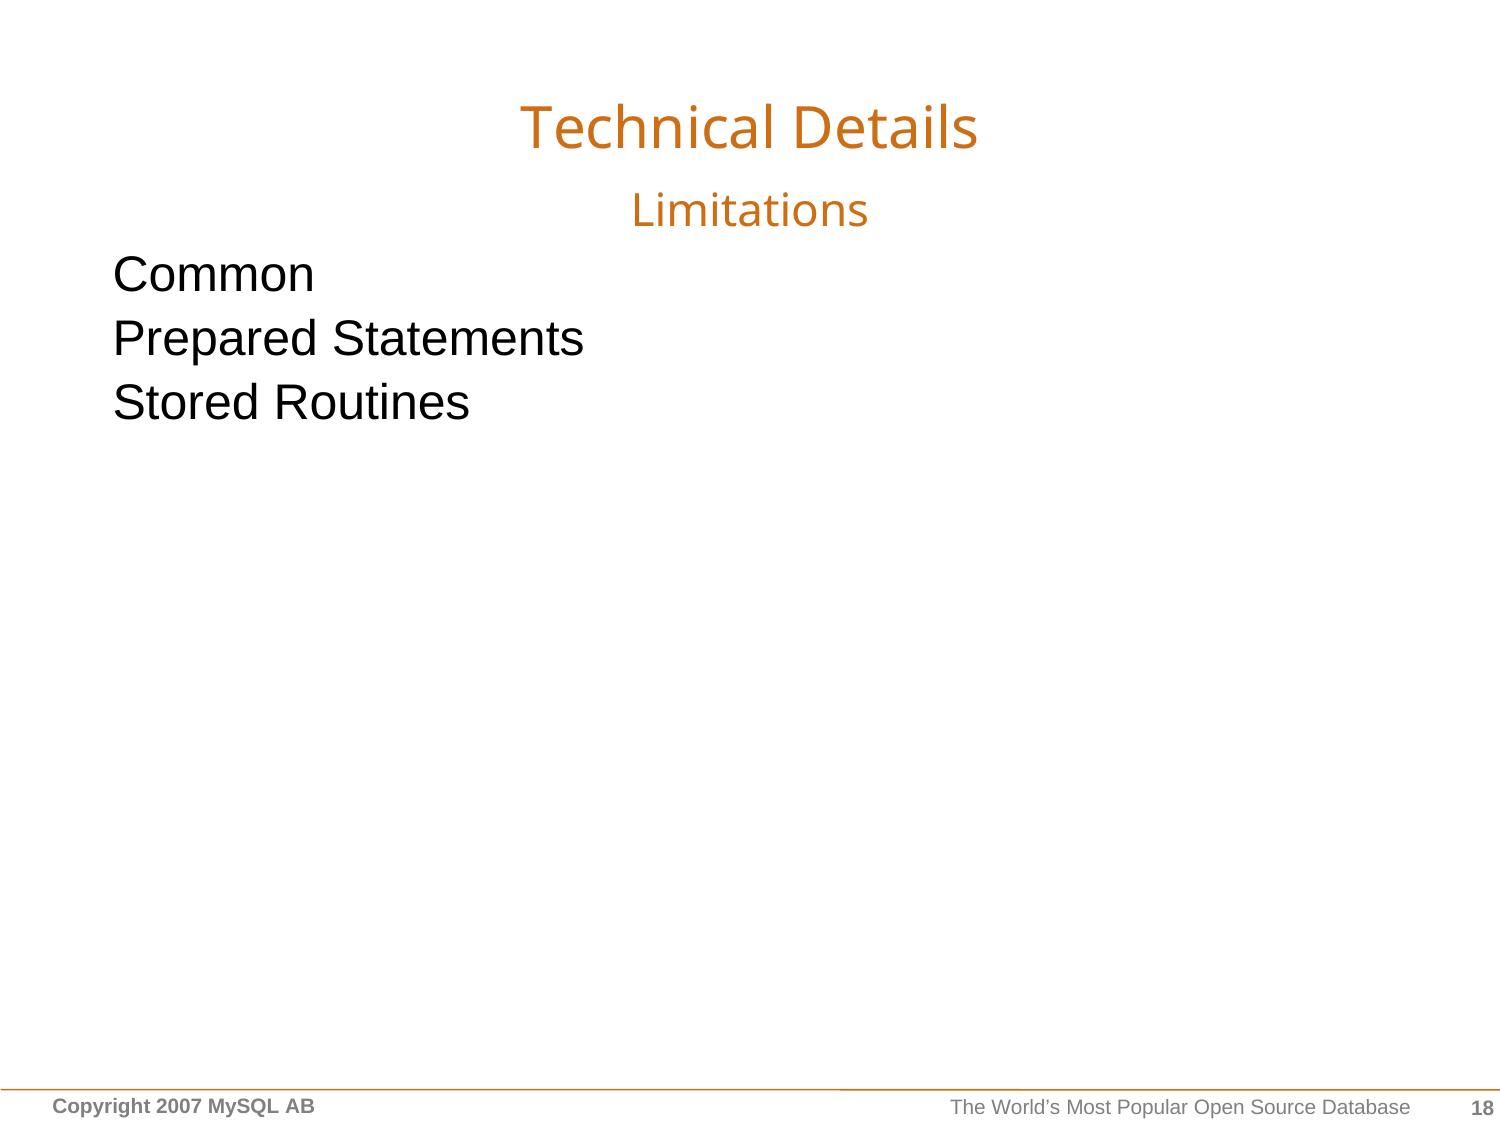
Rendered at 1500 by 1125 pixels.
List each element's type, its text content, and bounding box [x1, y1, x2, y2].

list Common Prepared Statements Stored Routines [112, 249, 1388, 1098]
title Technical Details Limitations [0, 77, 1500, 236]
